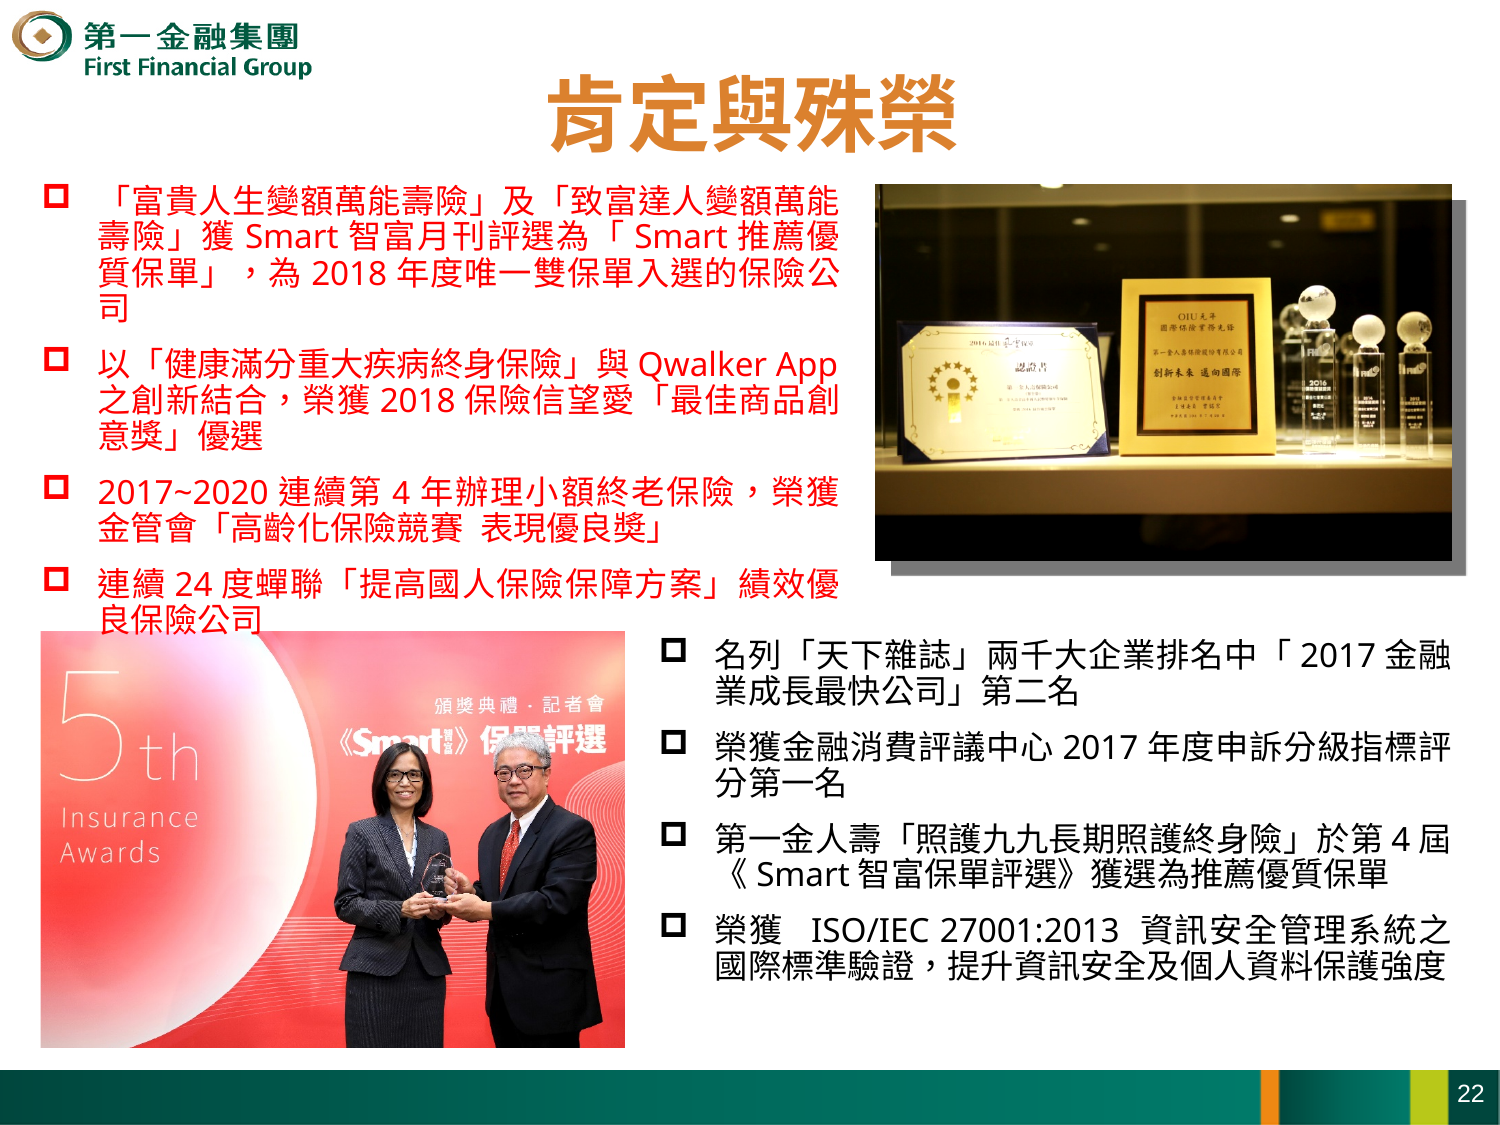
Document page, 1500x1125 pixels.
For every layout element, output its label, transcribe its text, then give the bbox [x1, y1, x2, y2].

picture [875, 184, 1452, 561]
text_box 名列「天下雜誌」兩千大企業排名中「2017金融業成長最快公司」第二名 榮獲金融消費評議中心2017年度申訴分級指標評分第一名 第一金人壽「照護九九長期照護終身險」於第4屆《Smart智富保單評選》獲選為推薦優質保單 榮獲 ISO/IEC 27001:2013 資訊安全管理系統之國際標準驗證，提升資訊安全及個人資料保護強度 [643, 631, 1467, 994]
picture [40, 631, 625, 1048]
text_box 「富貴人生變額萬能壽險」及「致富達人變額萬能壽險」獲Smart智富月刊評選為「Smart推薦優質保單」，為2018年度唯一雙保單入選的保險公司 以「健康滿分重大疾病終身保險」與Qwalker App之創新結合，榮獲2018保險信望愛「最佳商品創意獎」優選 2017~2020連續第4年辦理小額終老保險，榮獲金管會「高齡化保險競賽 表現優良奬」 連續24度蟬聯「提高國人保險保障方案」績效優良保險公司 [41, 184, 841, 609]
text_box 肯定與殊榮 [76, 54, 1427, 170]
picture [0, 1070, 1149, 1125]
picture [11, 8, 313, 80]
slide_number <編號> [1149, 1070, 1500, 1125]
